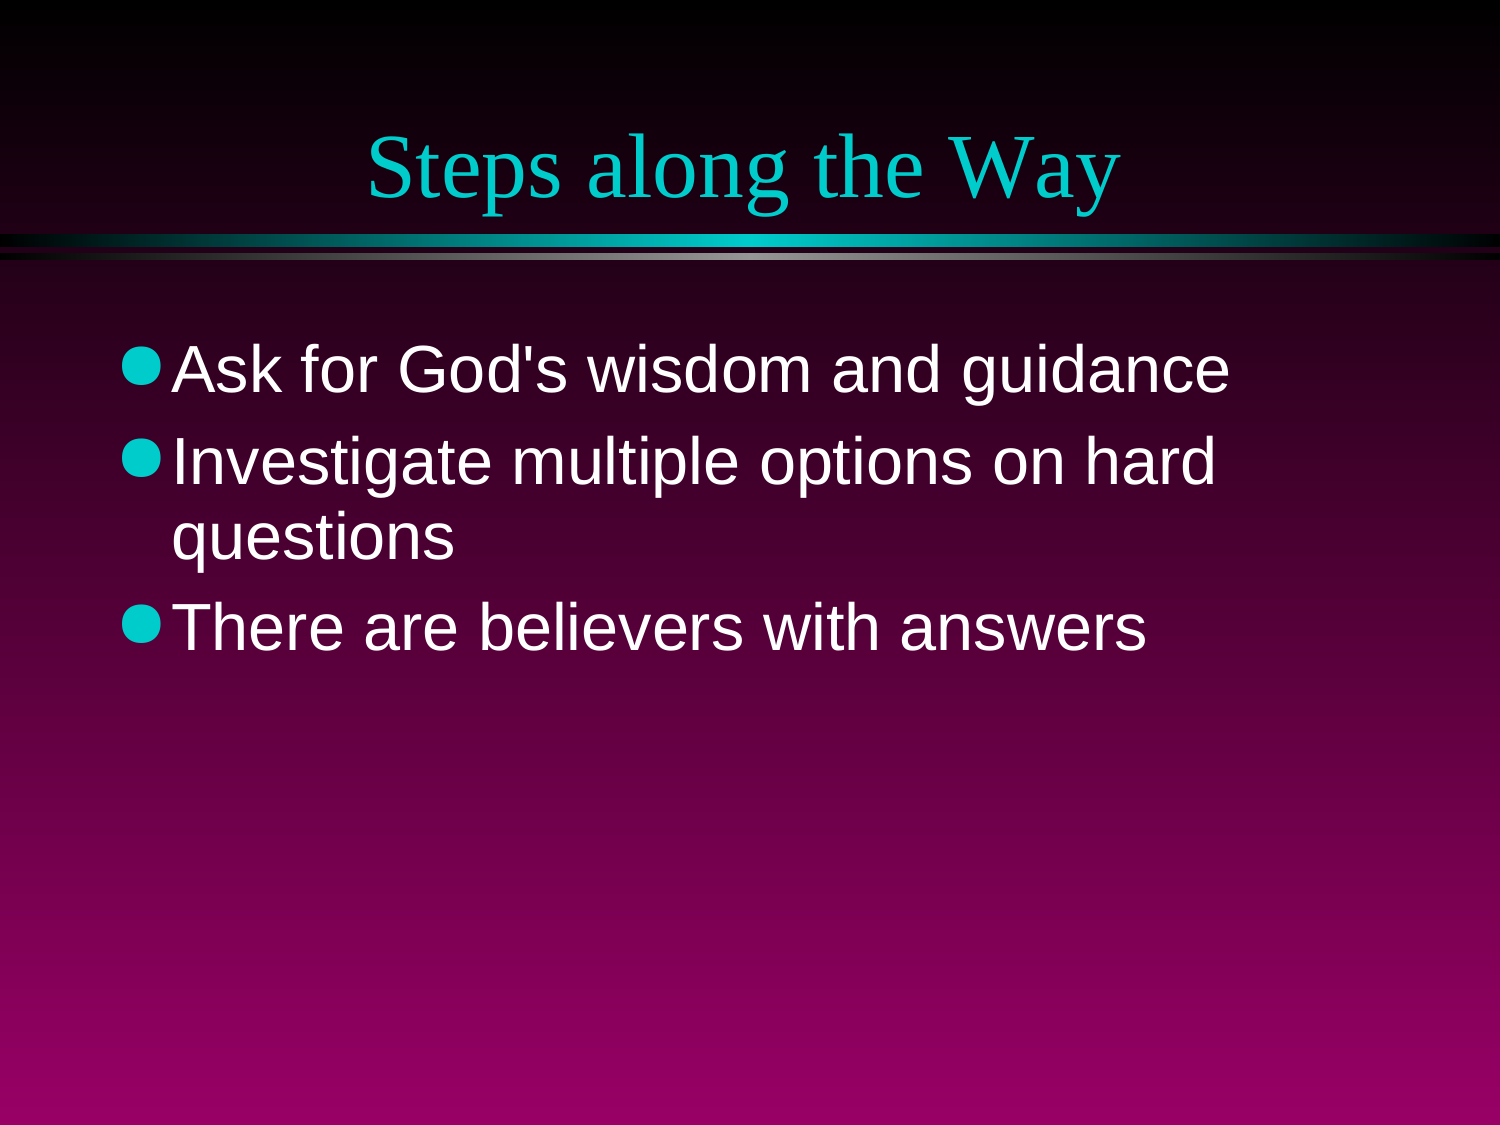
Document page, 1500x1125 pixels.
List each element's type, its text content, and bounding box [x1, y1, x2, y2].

title Steps along the Way [99, 37, 1388, 225]
list Ask for God's wisdom and guidance Investigate multiple options on hard questions There are believers with answers [99, 324, 1388, 1001]
